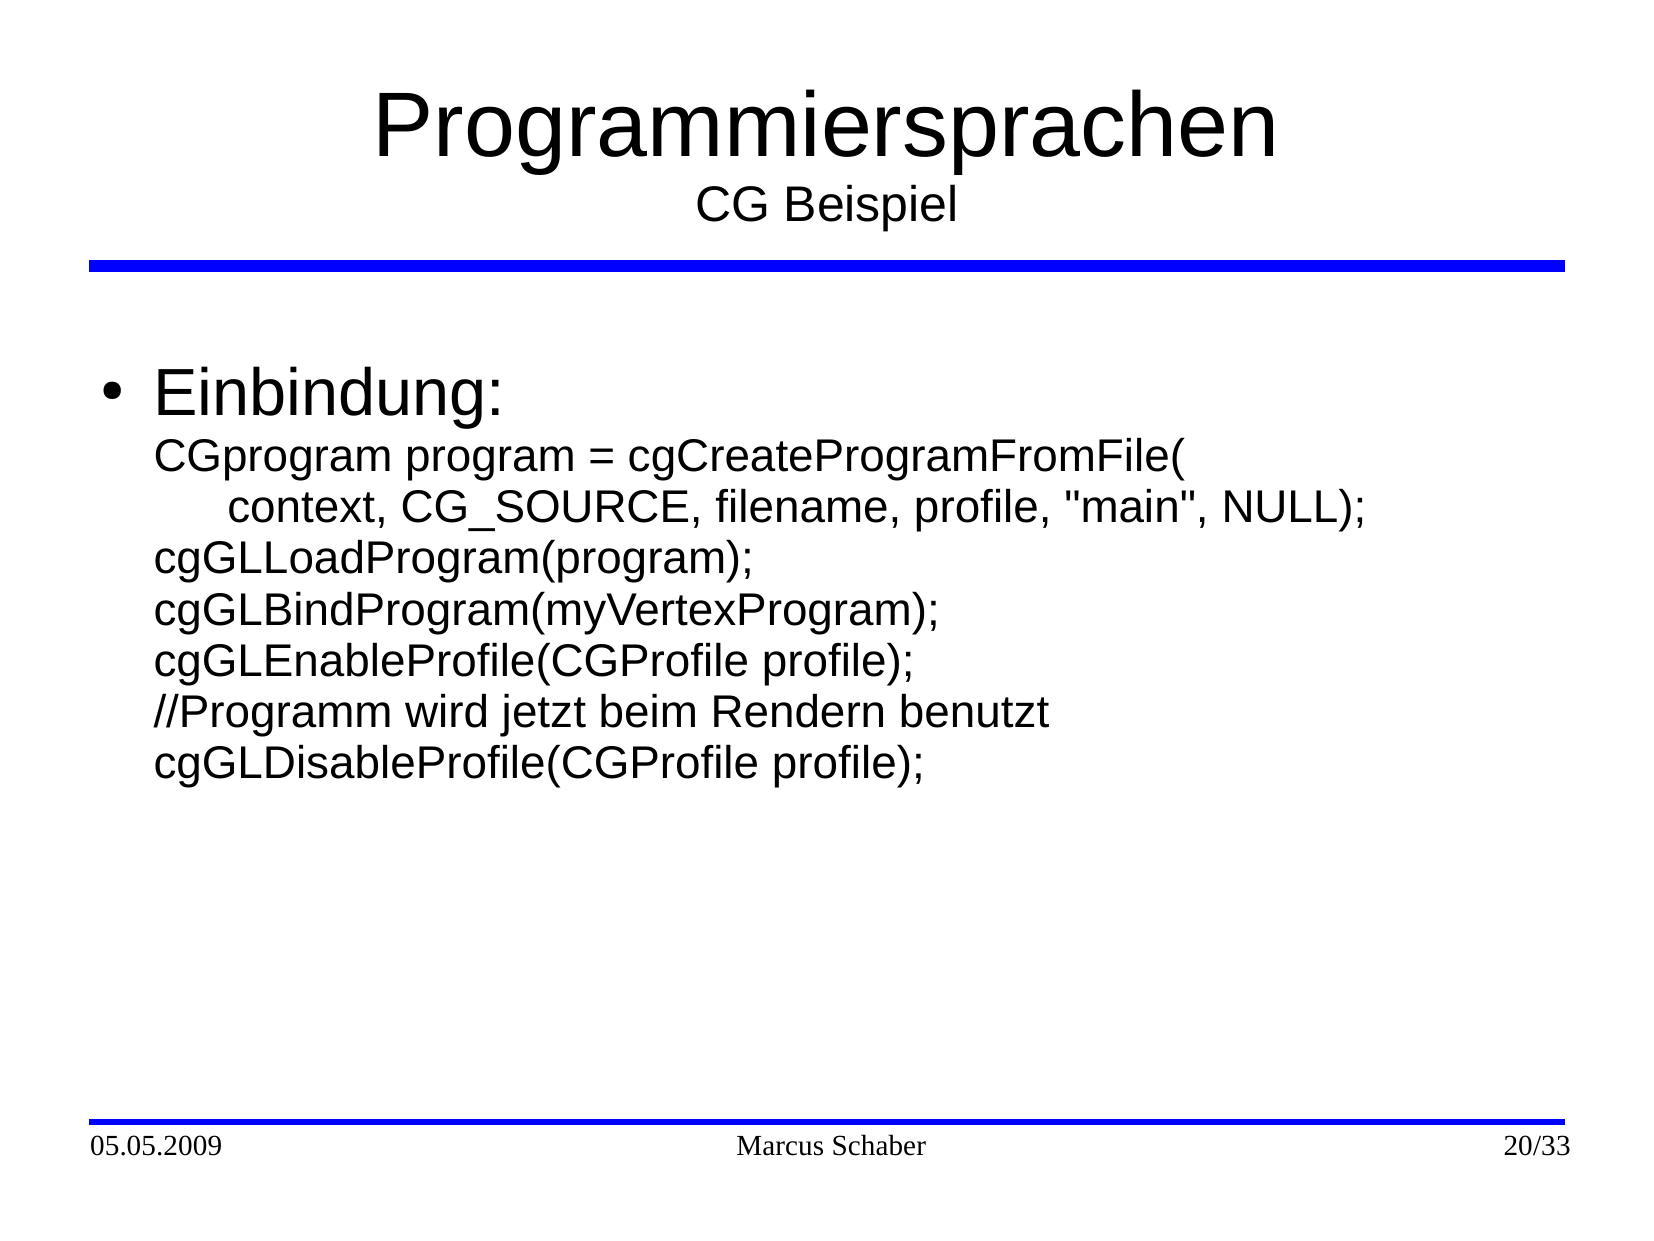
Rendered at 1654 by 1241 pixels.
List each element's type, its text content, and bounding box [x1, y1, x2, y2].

title Programmiersprachen CG Beispiel [82, 49, 1571, 257]
list Einbindung: CGprogram program = cgCreateProgramFromFile( context, CG_SOURCE, filename, profile, "main", NULL); cgGLLoadProgram(program); cgGLBindProgram(myVertexProgram); cgGLEnableProfile(CGProfile profile); //Programm wird jetzt beim Rendern benutzt cgGLDisableProfile(CGProfile profile); [82, 355, 1571, 1043]
